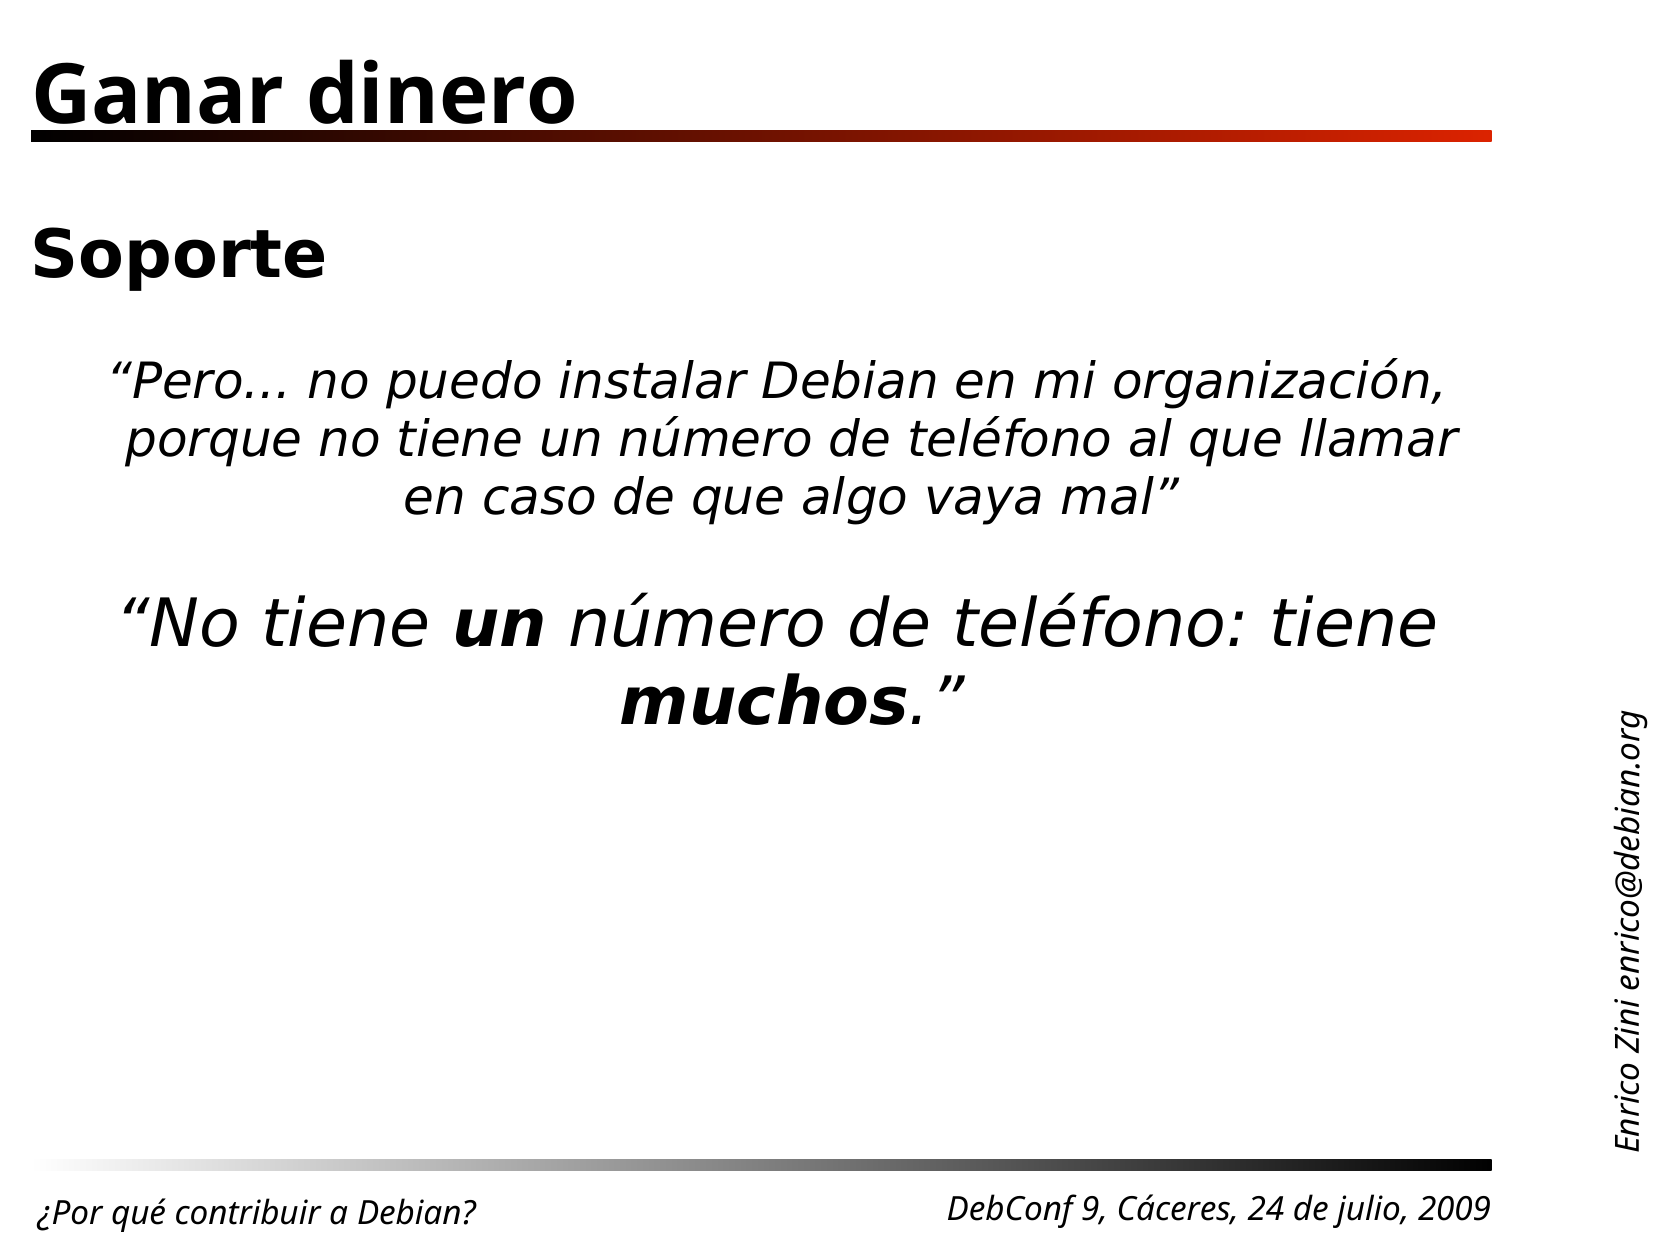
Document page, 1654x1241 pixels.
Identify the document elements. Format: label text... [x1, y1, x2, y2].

text_box Soporte “Pero... no puedo instalar Debian en mi organización, porque no tiene un número de teléfono al que llamar en caso de que algo vaya mal” “No tiene un número de teléfono: tiene muchos.” [30, 215, 1495, 1089]
text_box Ganar dinero [31, 34, 1438, 168]
